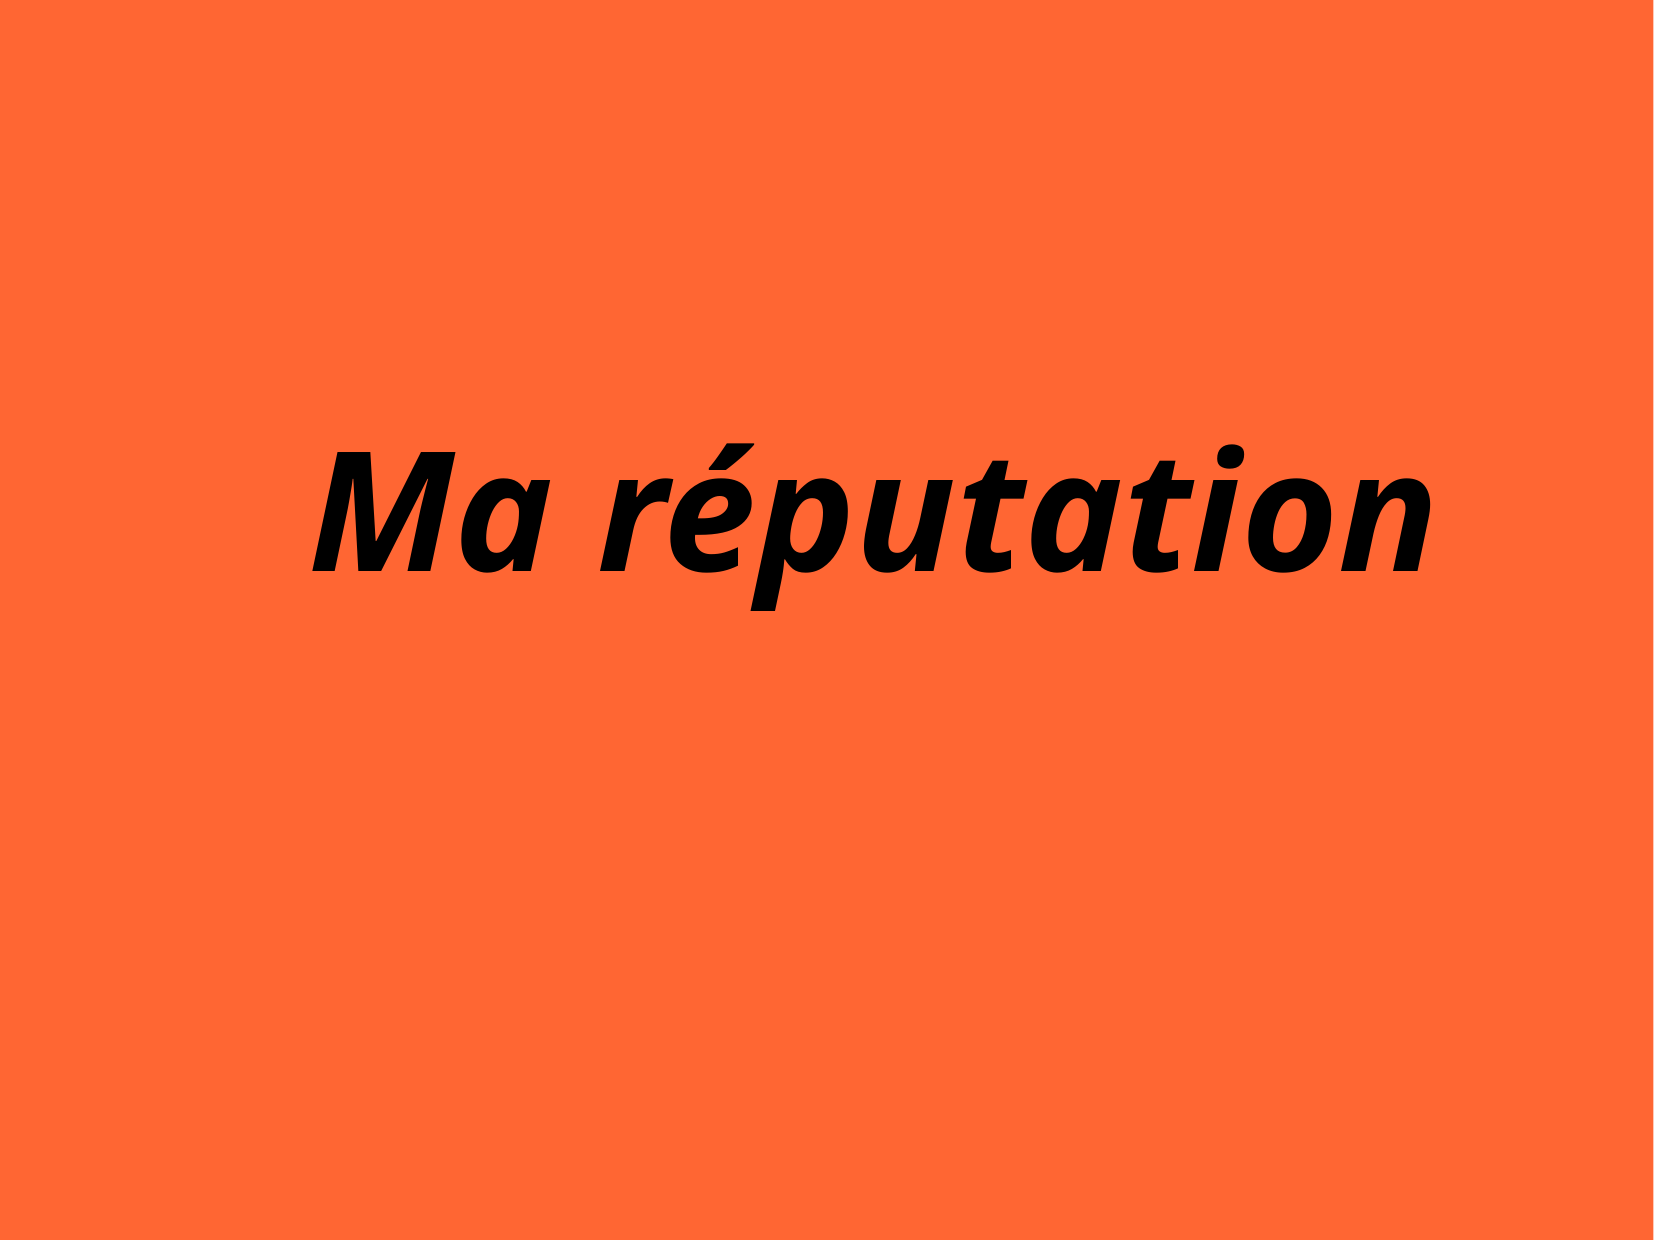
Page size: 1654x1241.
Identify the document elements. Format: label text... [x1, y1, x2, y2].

list Ma réputation [82, 290, 1571, 1109]
